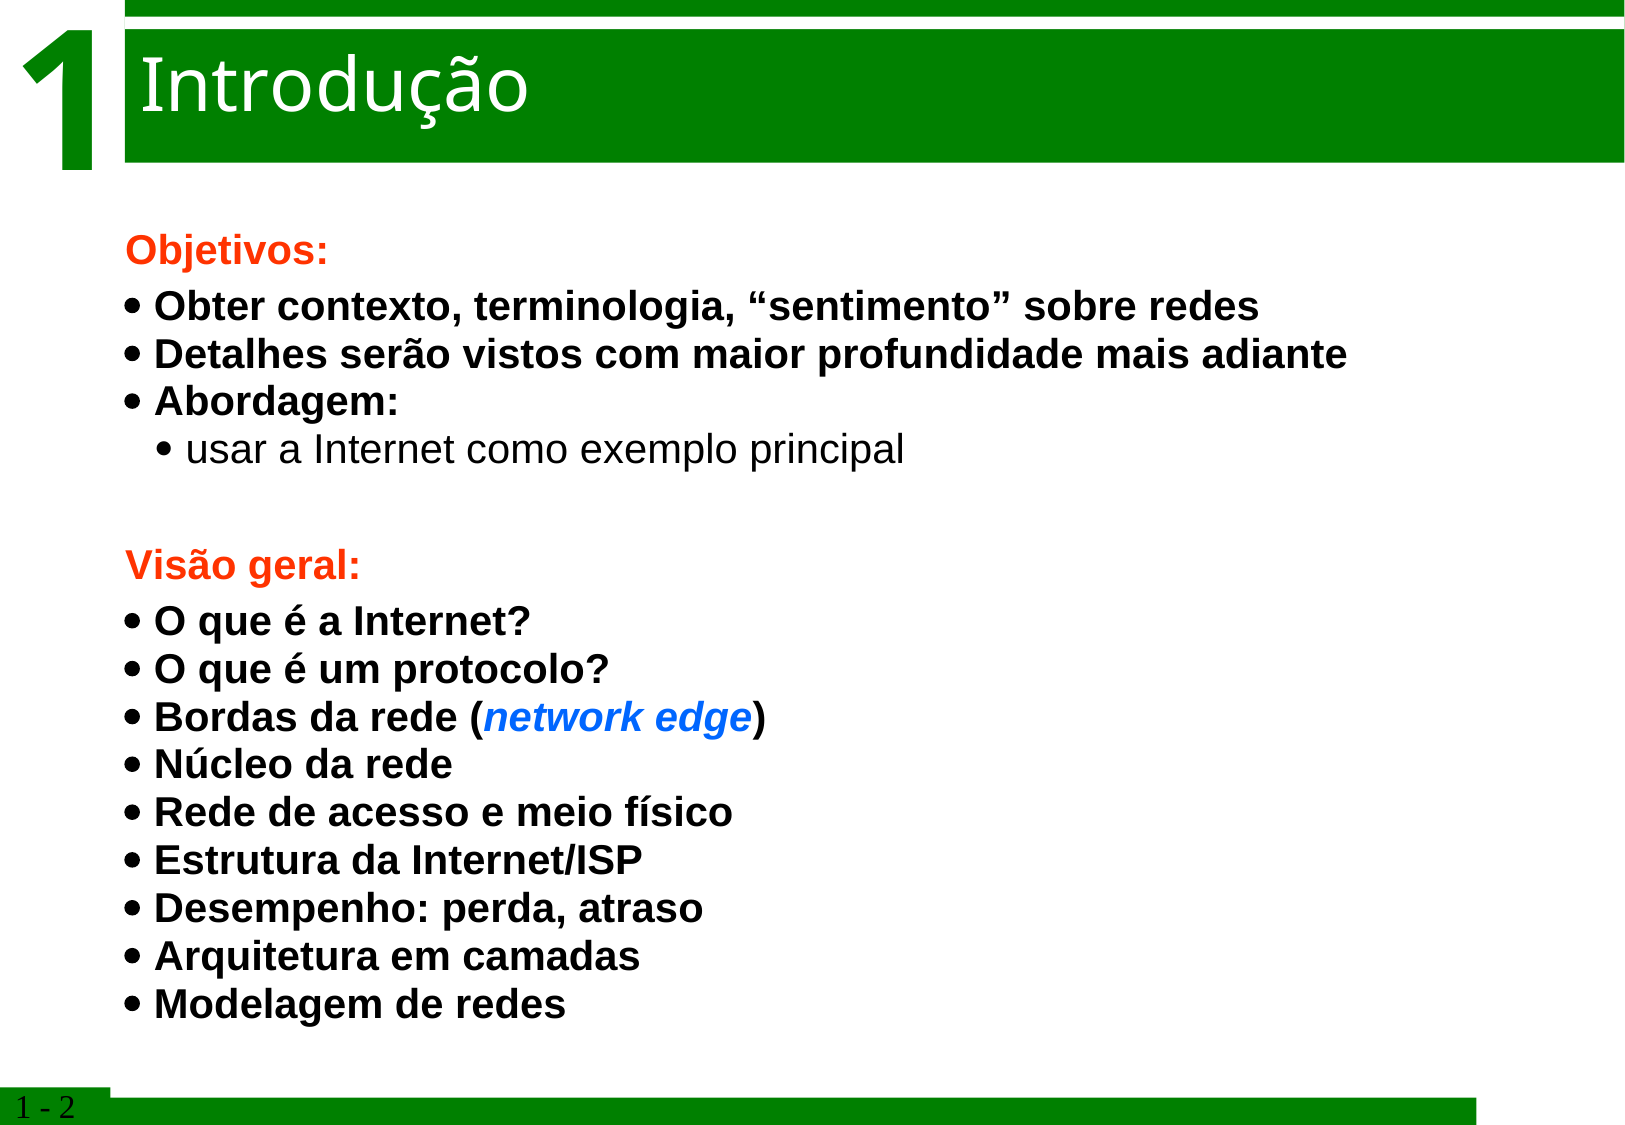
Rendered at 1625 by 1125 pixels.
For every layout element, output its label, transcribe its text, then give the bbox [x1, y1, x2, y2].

list Objetivos:  Obter contexto, terminologia, “sentimento” sobre redes  Detalhes serão vistos com maior profundidade mais adiante  Abordagem:  usar a Internet como exemplo principal Visão geral:  O que é a Internet?  O que é um protocolo?  Bordas da rede (network edge)  Núcleo da rede  Rede de acesso e meio físico  Estrutura da Internet/ISP  Desempenho: perda, atraso  Arquitetura em camadas  Modelagem de redes [110, 224, 1569, 1098]
title Introdução [125, 28, 1000, 154]
